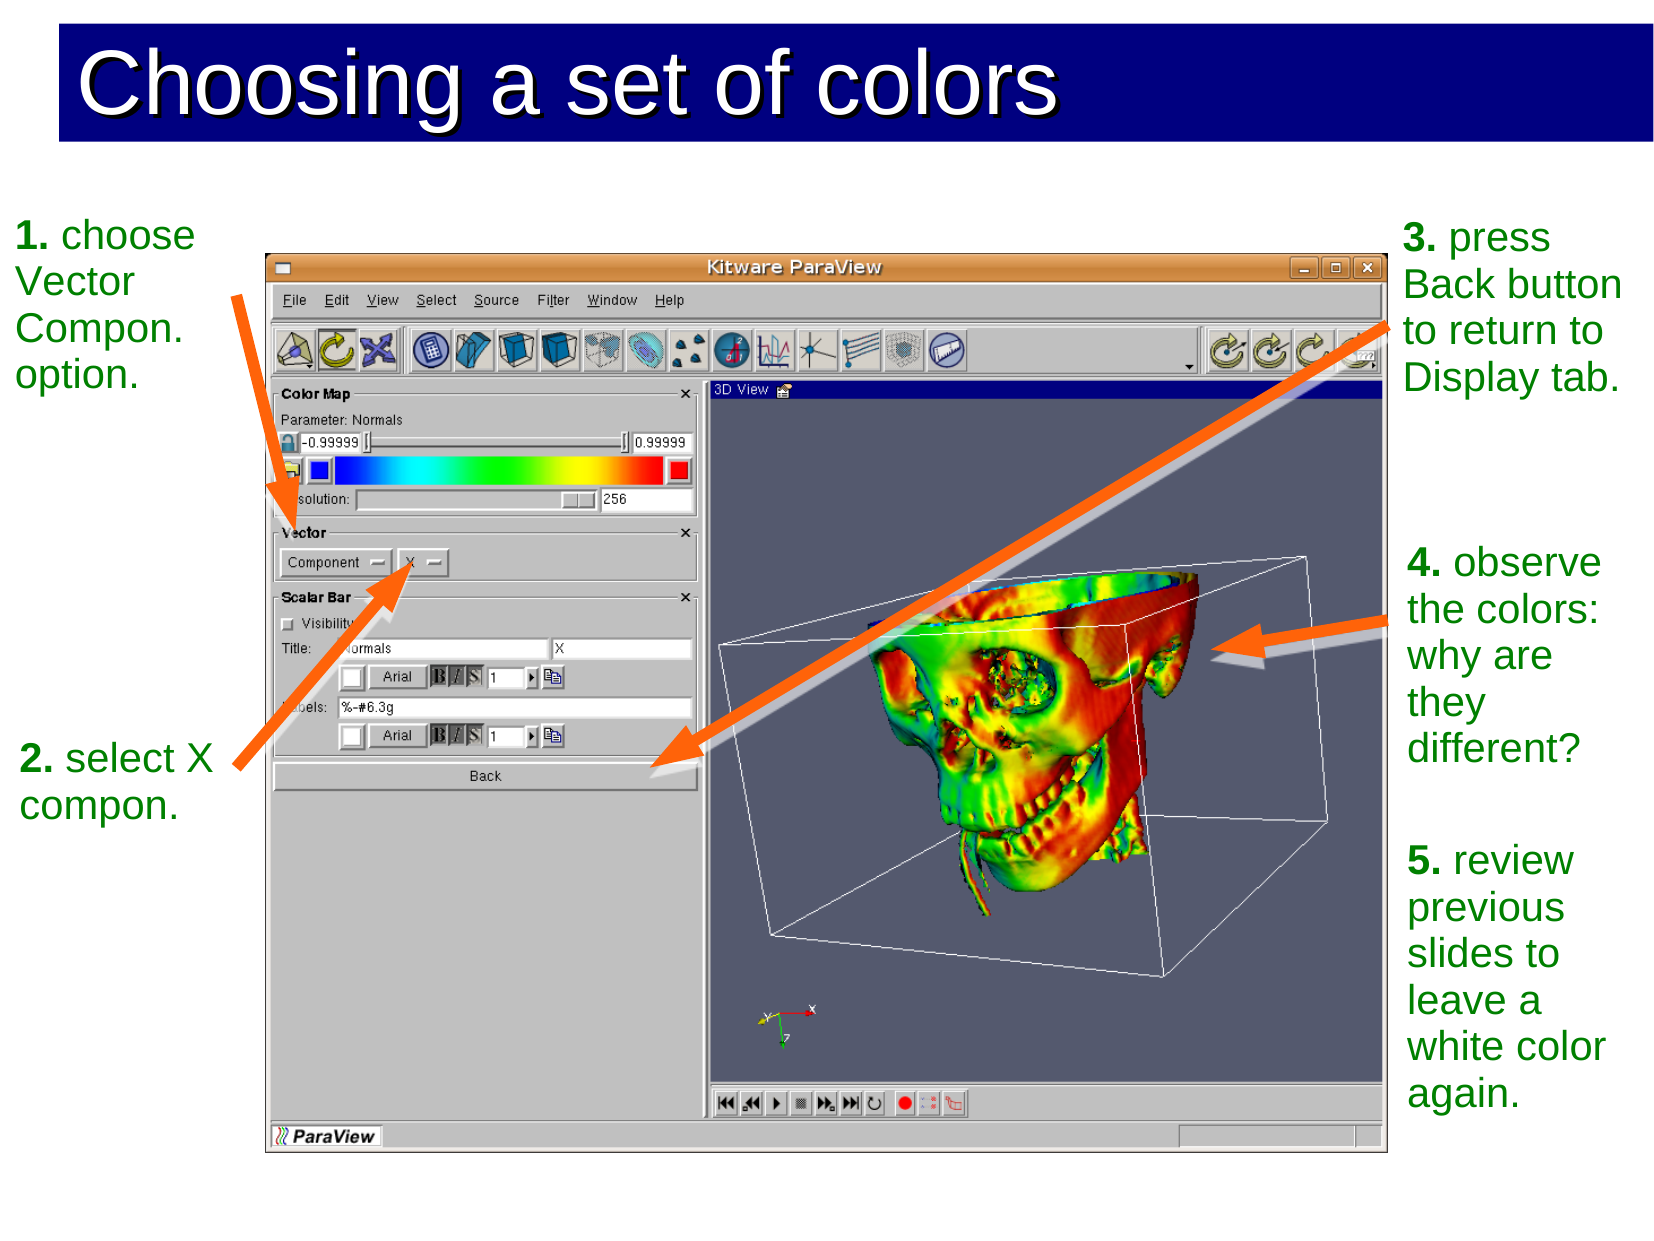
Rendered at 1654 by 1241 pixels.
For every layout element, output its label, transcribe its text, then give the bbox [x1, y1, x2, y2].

text_box 4. observe the colors: why are they different? [1392, 531, 1654, 809]
text_box 3. press Back button to return to Display tab. [1387, 206, 1649, 432]
picture [265, 454, 272, 484]
title Choosing a set of colors [76, 23, 1565, 142]
text_box 1. choose Vector Compon. option. [0, 203, 232, 429]
text_box 5. review previous slides to leave a white color again. [1392, 829, 1654, 1159]
text_box 2. select X compon. [4, 727, 237, 849]
picture [265, 253, 1388, 1153]
